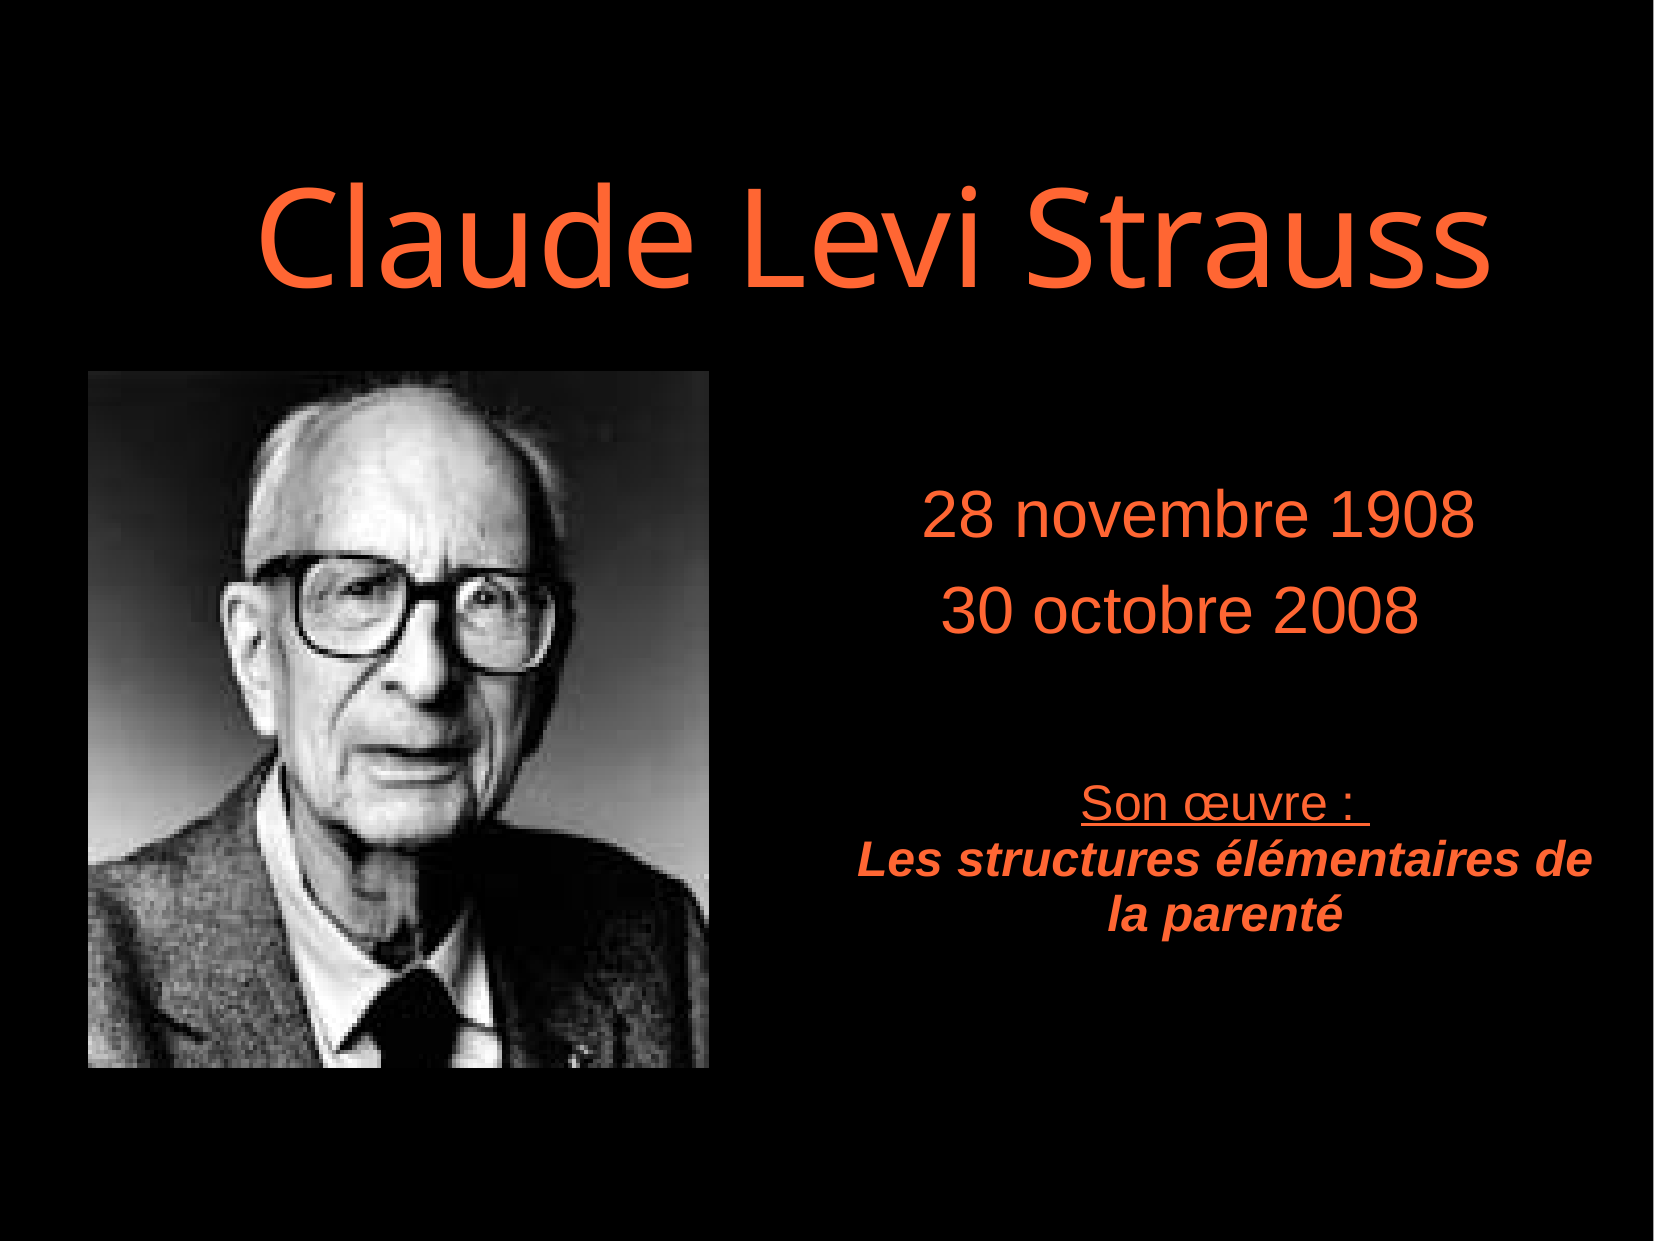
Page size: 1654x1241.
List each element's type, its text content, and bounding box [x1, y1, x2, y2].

title Claude Levi Strauss [147, 88, 1553, 378]
text_box Son œuvre : Les structures élémentaires de la parenté [826, 767, 1625, 953]
text_box [0, 0, 1654, 1241]
picture [88, 371, 709, 1068]
text_box 28 novembre 1908 30 octobre 2008 [791, 462, 1565, 798]
